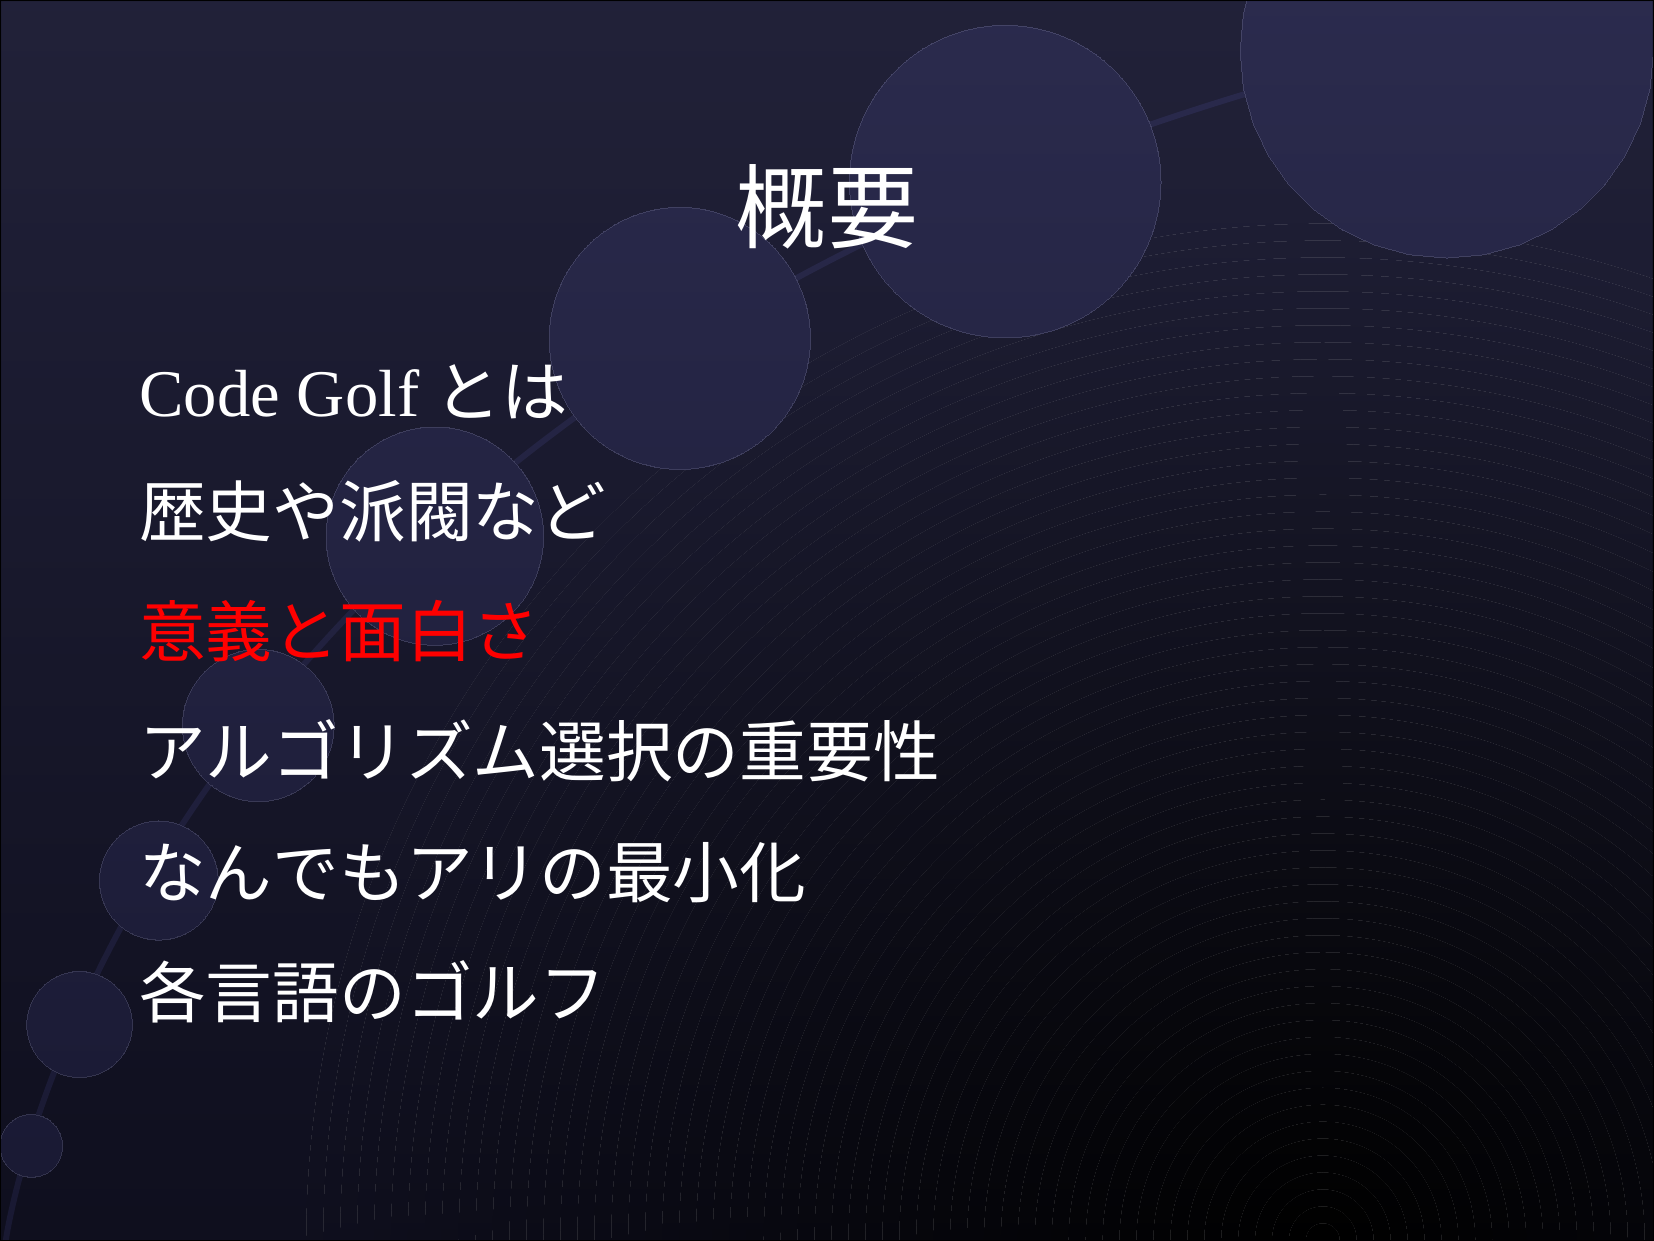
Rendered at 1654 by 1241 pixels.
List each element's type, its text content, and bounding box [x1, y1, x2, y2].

list Code Golfとは 歴史や派閥など 意義と面白さ アルゴリズム選択の重要性 なんでもアリの最小化 各言語のゴルフ [121, 344, 1534, 1127]
title 概要 [121, 102, 1534, 311]
